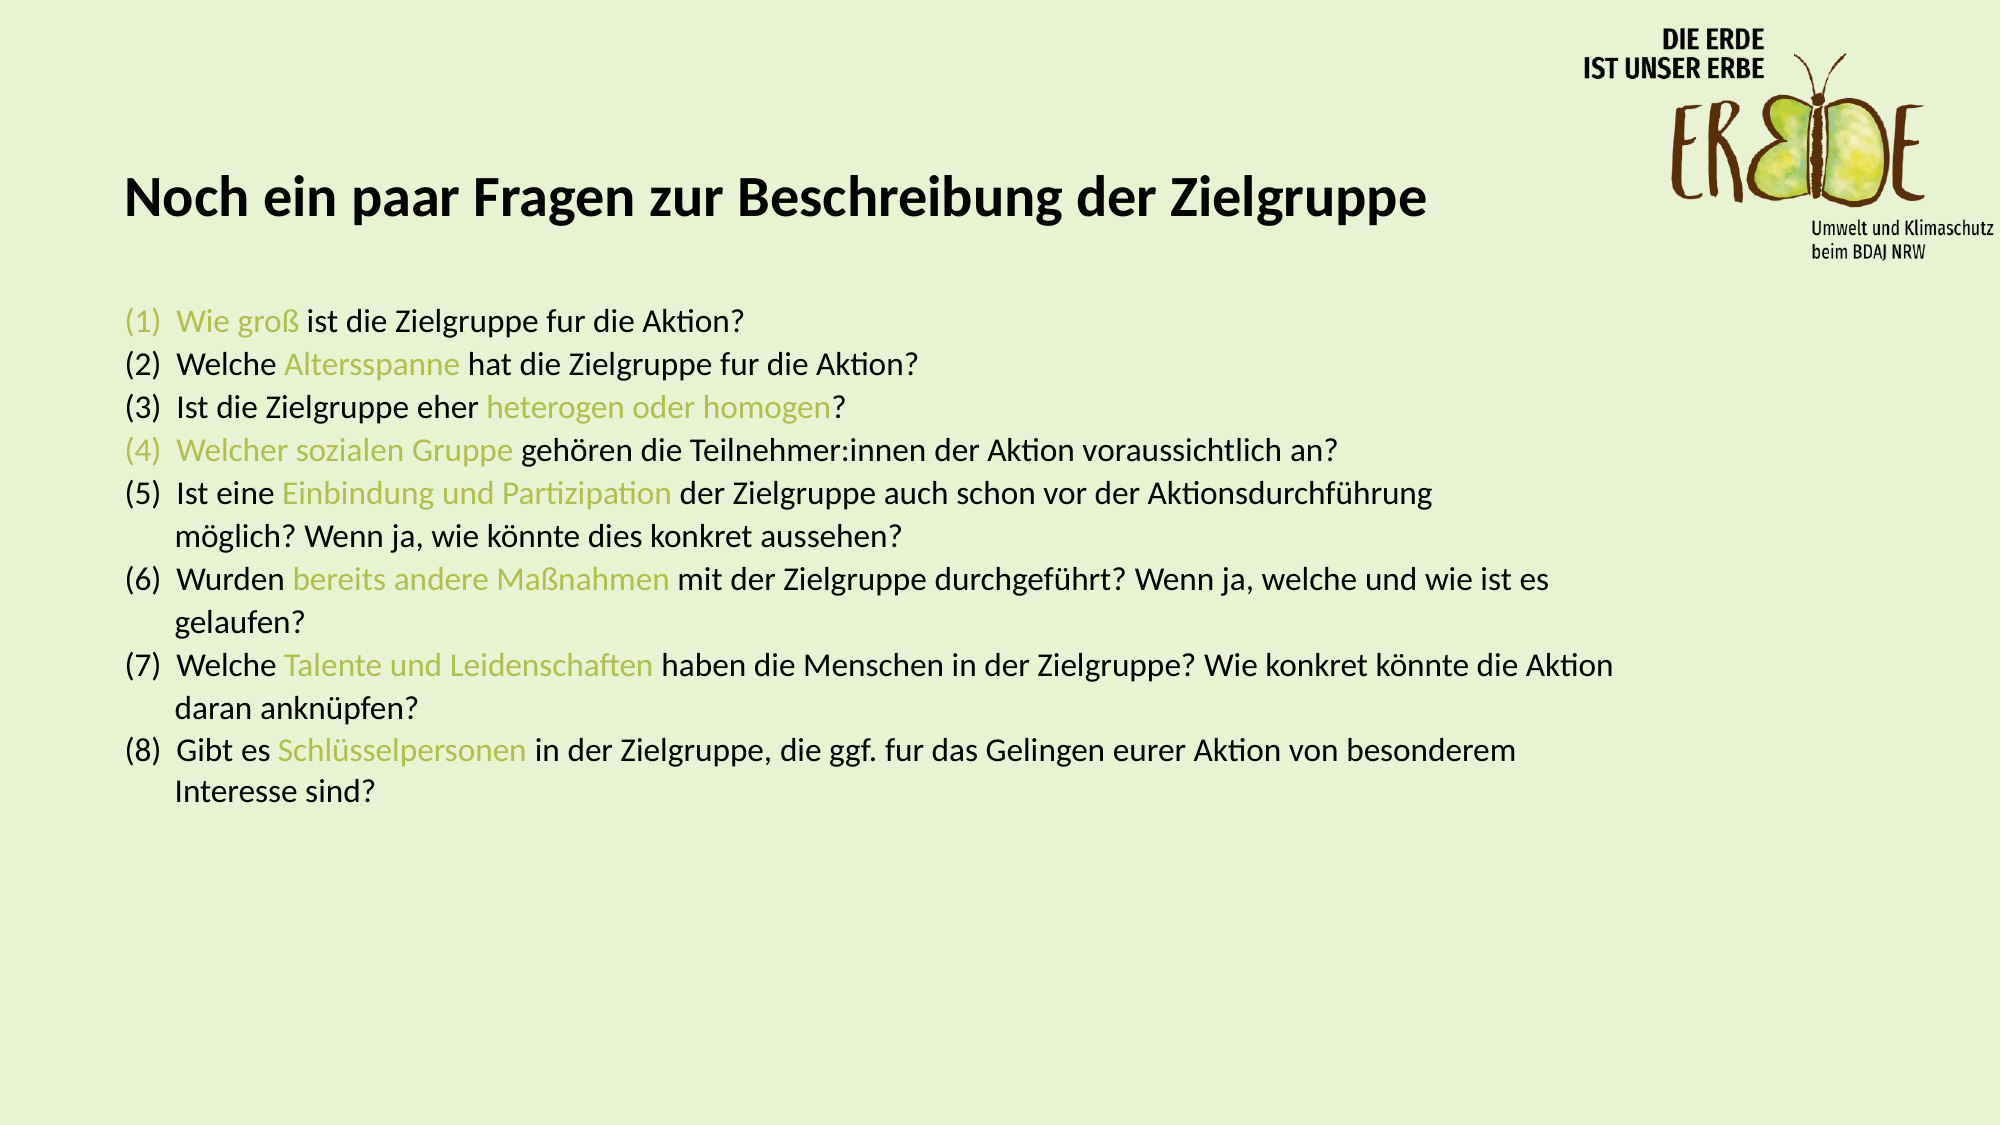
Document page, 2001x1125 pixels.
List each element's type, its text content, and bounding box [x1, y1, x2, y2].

text_box (1) Wie groß ist die Zielgruppe fur die Aktion? (2) Welche Altersspanne hat die Zielgruppe fur die Aktion? (3) Ist die Zielgruppe eher heterogen oder homogen? (4) Welcher sozialen Gruppe gehören die Teilnehmer:innen der Aktion voraussichtlich an? (5) Ist eine Einbindung und Partizipation der Zielgruppe auch schon vor der Aktionsdurchführung möglich? Wenn ja, wie könnte dies konkret aussehen? (6) Wurden bereits andere Maßnahmen mit der Zielgruppe durchgeführt? Wenn ja, welche und wie ist es gelaufen? (7) Welche Talente und Leidenschaften haben die Menschen in der Zielgruppe? Wie konkret könnte die Aktion daran anknüpfen? (8) Gibt es Schlüsselpersonen in der Zielgruppe, die ggf. fur das Gelingen eurer Aktion von besonderem Interesse sind? [124, 297, 1618, 801]
text_box Noch ein paar Fragen zur Beschreibung der Zielgruppe [124, 158, 1661, 203]
